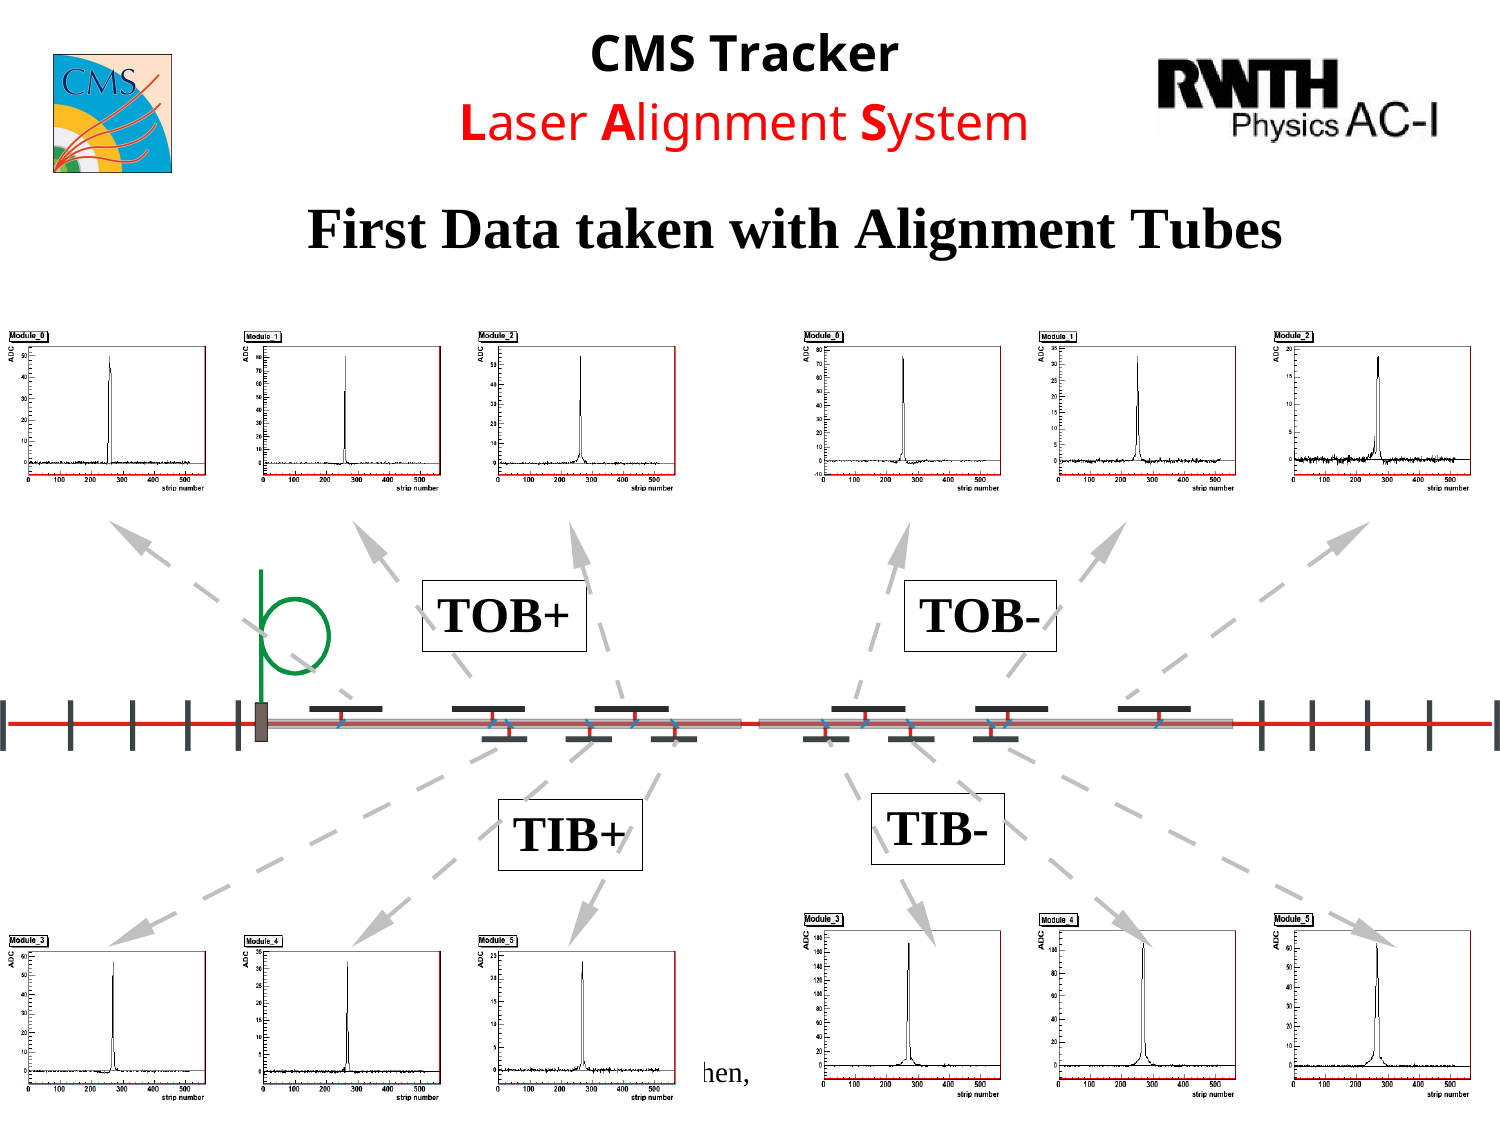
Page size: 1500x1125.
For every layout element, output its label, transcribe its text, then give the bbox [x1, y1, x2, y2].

text_box First Data taken with Alignment Tubes [292, 189, 1298, 271]
text_box TIB+ [498, 799, 643, 871]
picture [795, 325, 1500, 500]
picture [0, 934, 704, 1125]
picture [1420, 42, 1464, 169]
text_box TIB- [871, 793, 1005, 865]
picture [63, 71, 69, 92]
picture [0, 569, 1500, 751]
title CMS Tracker Laser Alignment System [69, 0, 1420, 174]
picture [795, 905, 1500, 1125]
picture [53, 104, 69, 173]
picture [0, 325, 704, 500]
